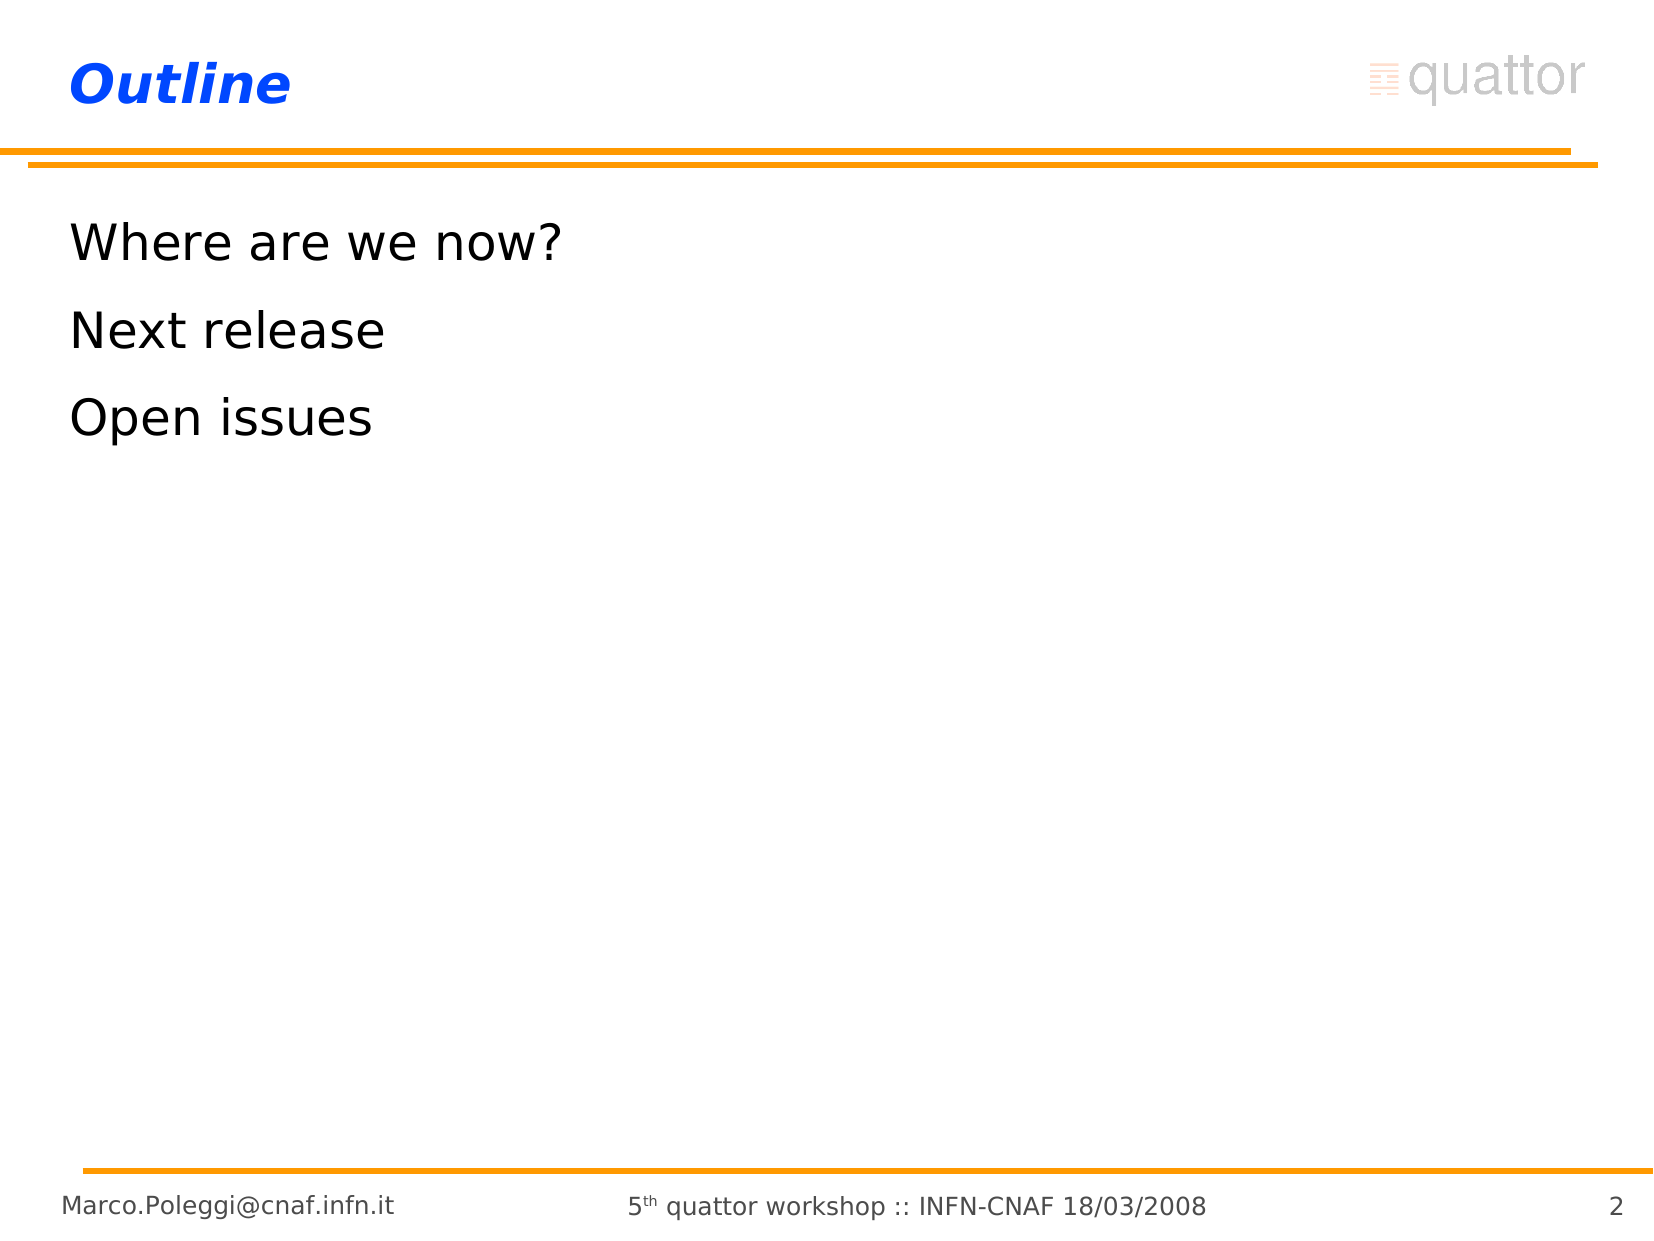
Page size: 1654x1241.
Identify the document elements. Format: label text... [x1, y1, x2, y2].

title Outline [55, 41, 1241, 124]
list Where are we now? Next release Open issues [55, 206, 1582, 1103]
